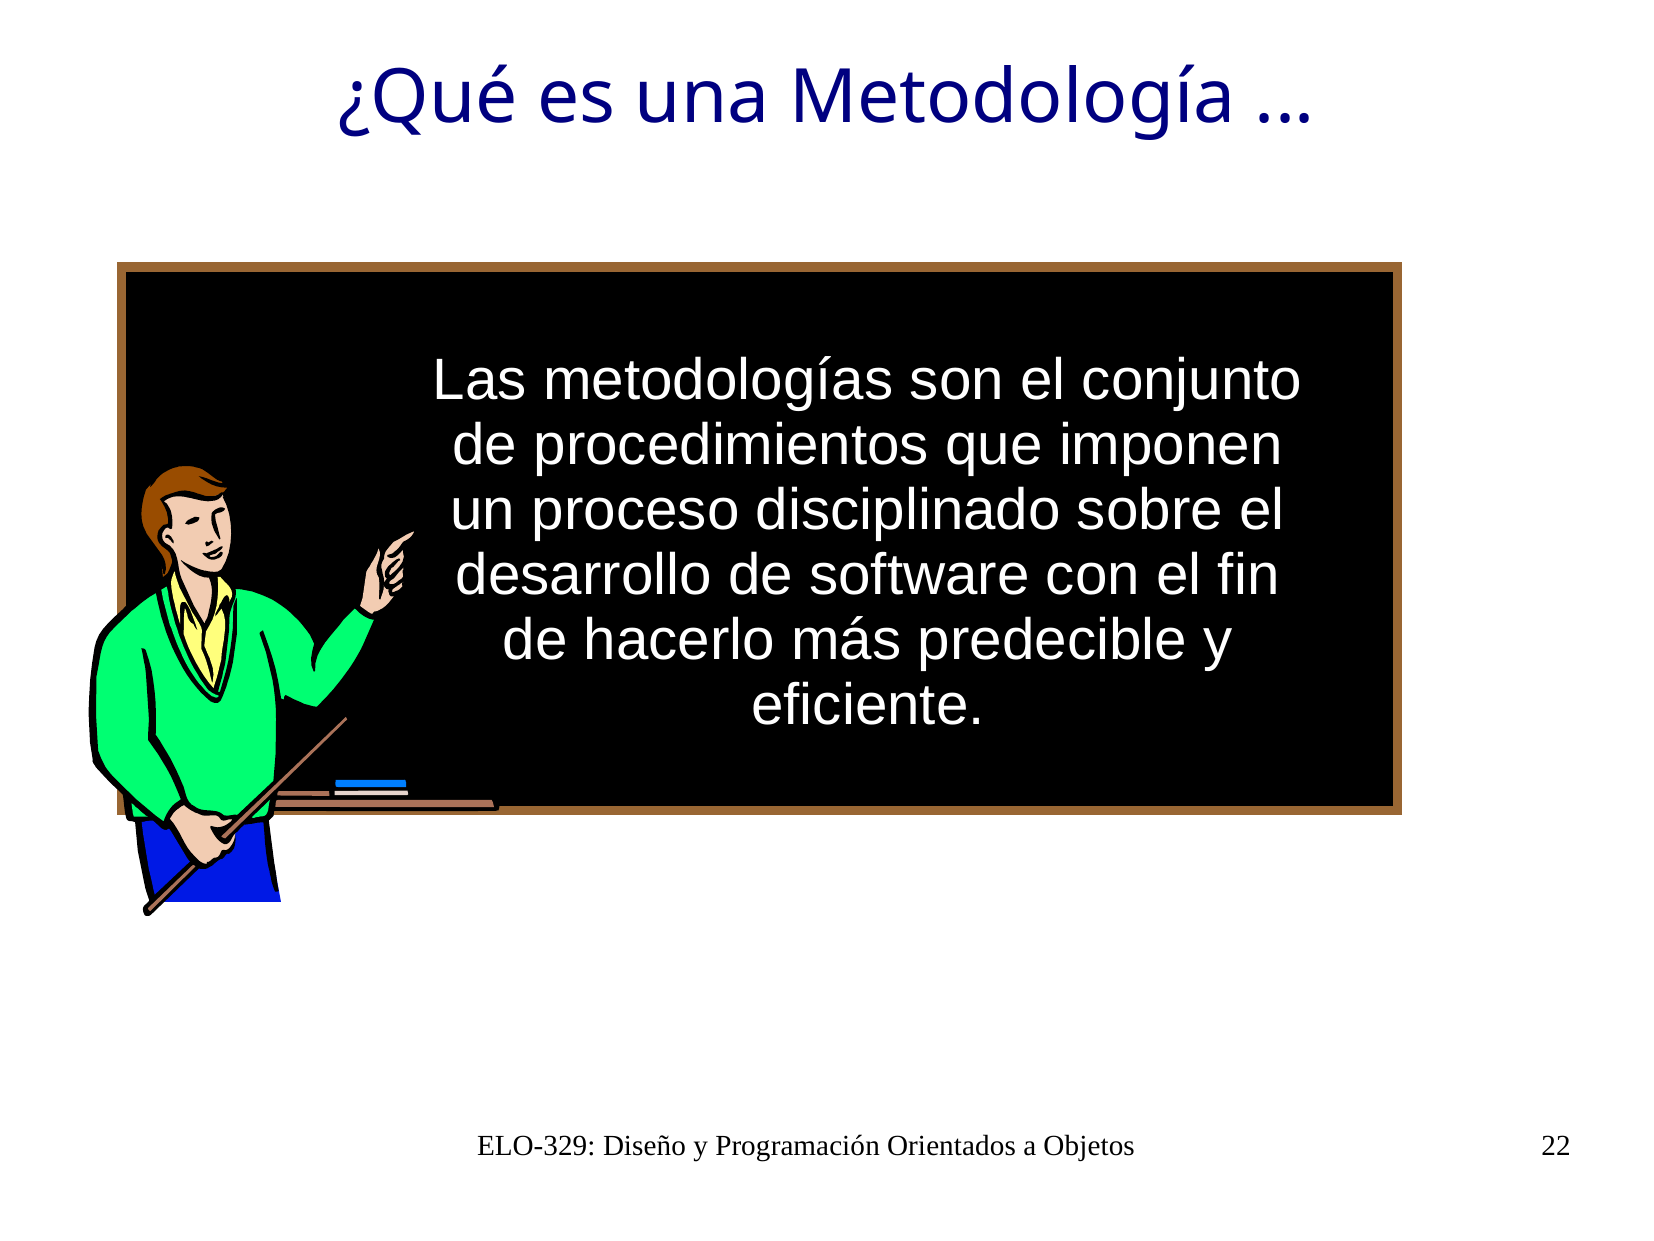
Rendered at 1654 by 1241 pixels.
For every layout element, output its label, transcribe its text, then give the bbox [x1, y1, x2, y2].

title ¿Qué es una Metodología ... [82, 43, 1571, 145]
text_box Las metodologías son el conjunto de procedimientos que imponen un proceso disciplinado sobre el desarrollo de software con el fin de hacerlo más predecible y eficiente. [407, 338, 1329, 745]
text_box [88, 267, 1398, 917]
